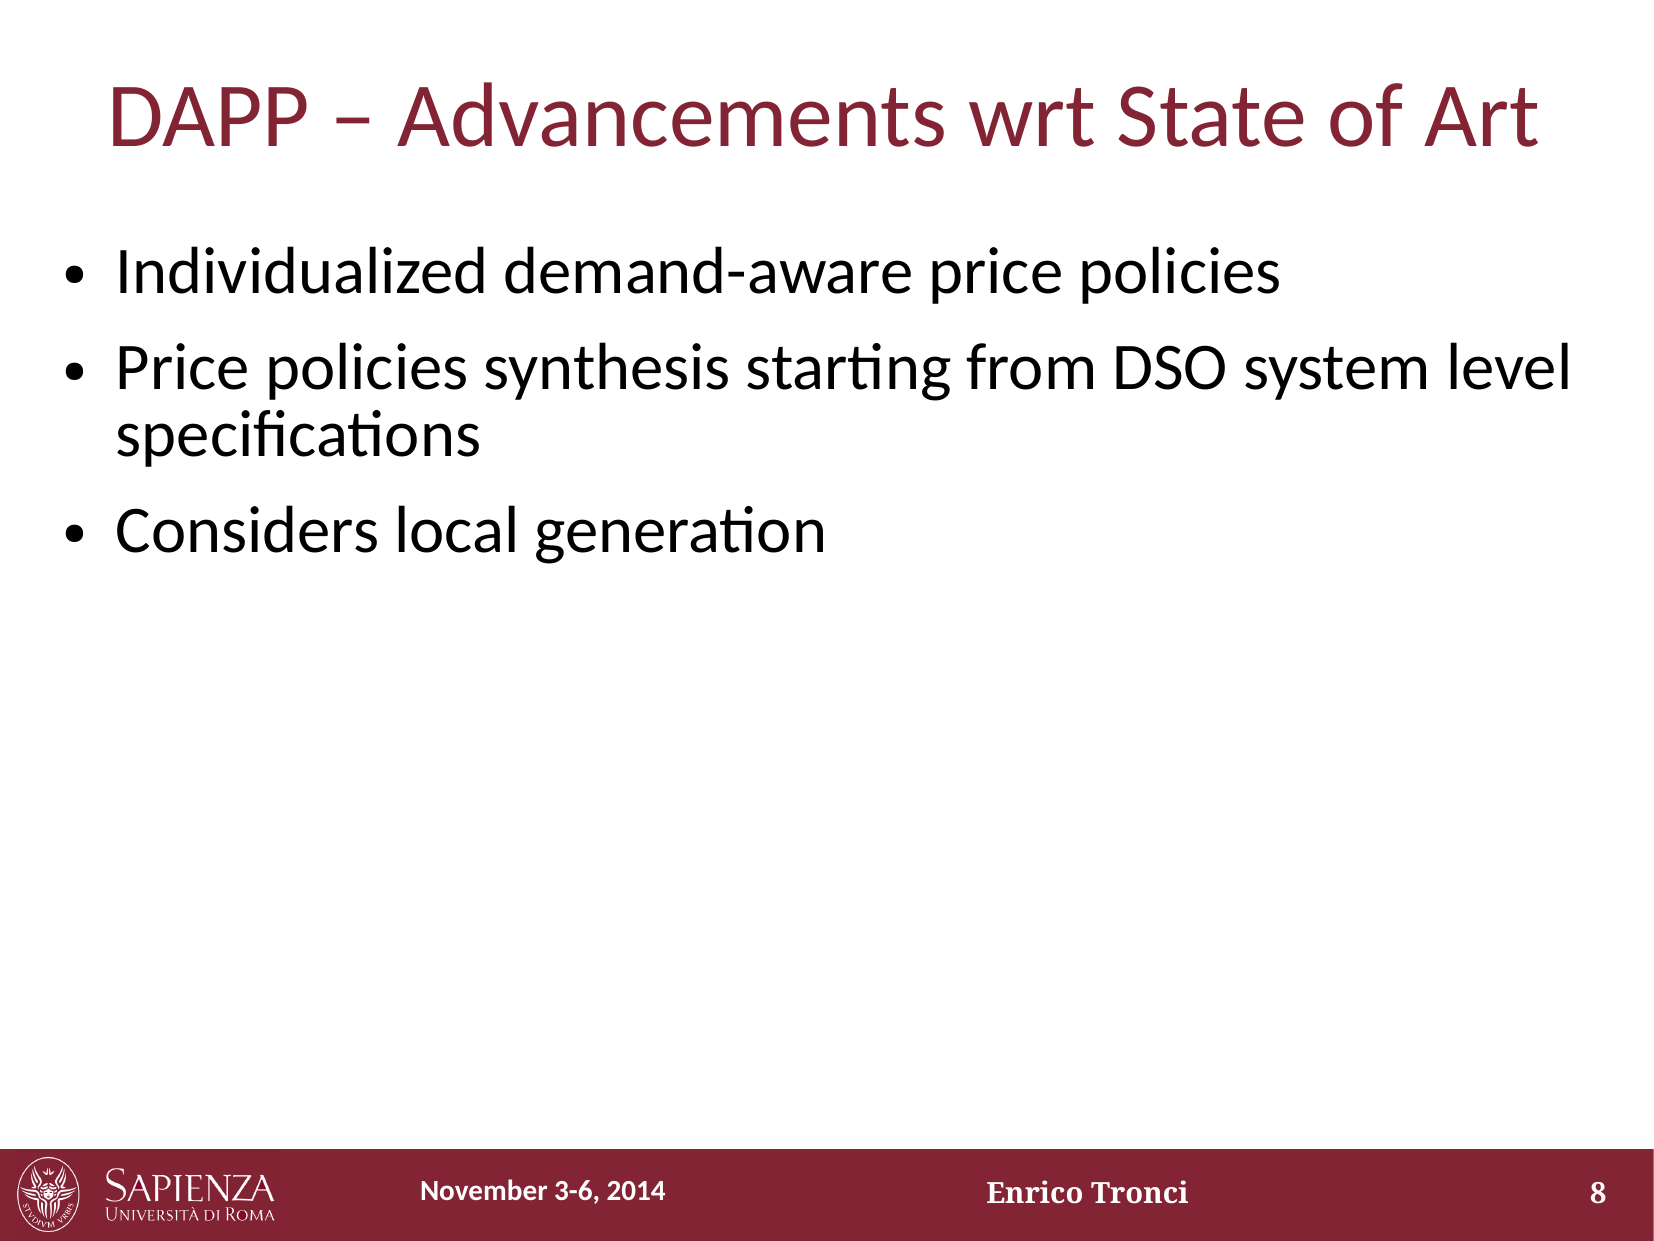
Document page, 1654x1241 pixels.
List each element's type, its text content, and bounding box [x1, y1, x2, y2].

picture [14, 1149, 280, 1241]
list Individualized demand-aware price policies Price policies synthesis starting from DSO system level specifications Considers local generation [45, 243, 1606, 1129]
title DAPP – Advancements wrt State of Art [45, 16, 1606, 231]
